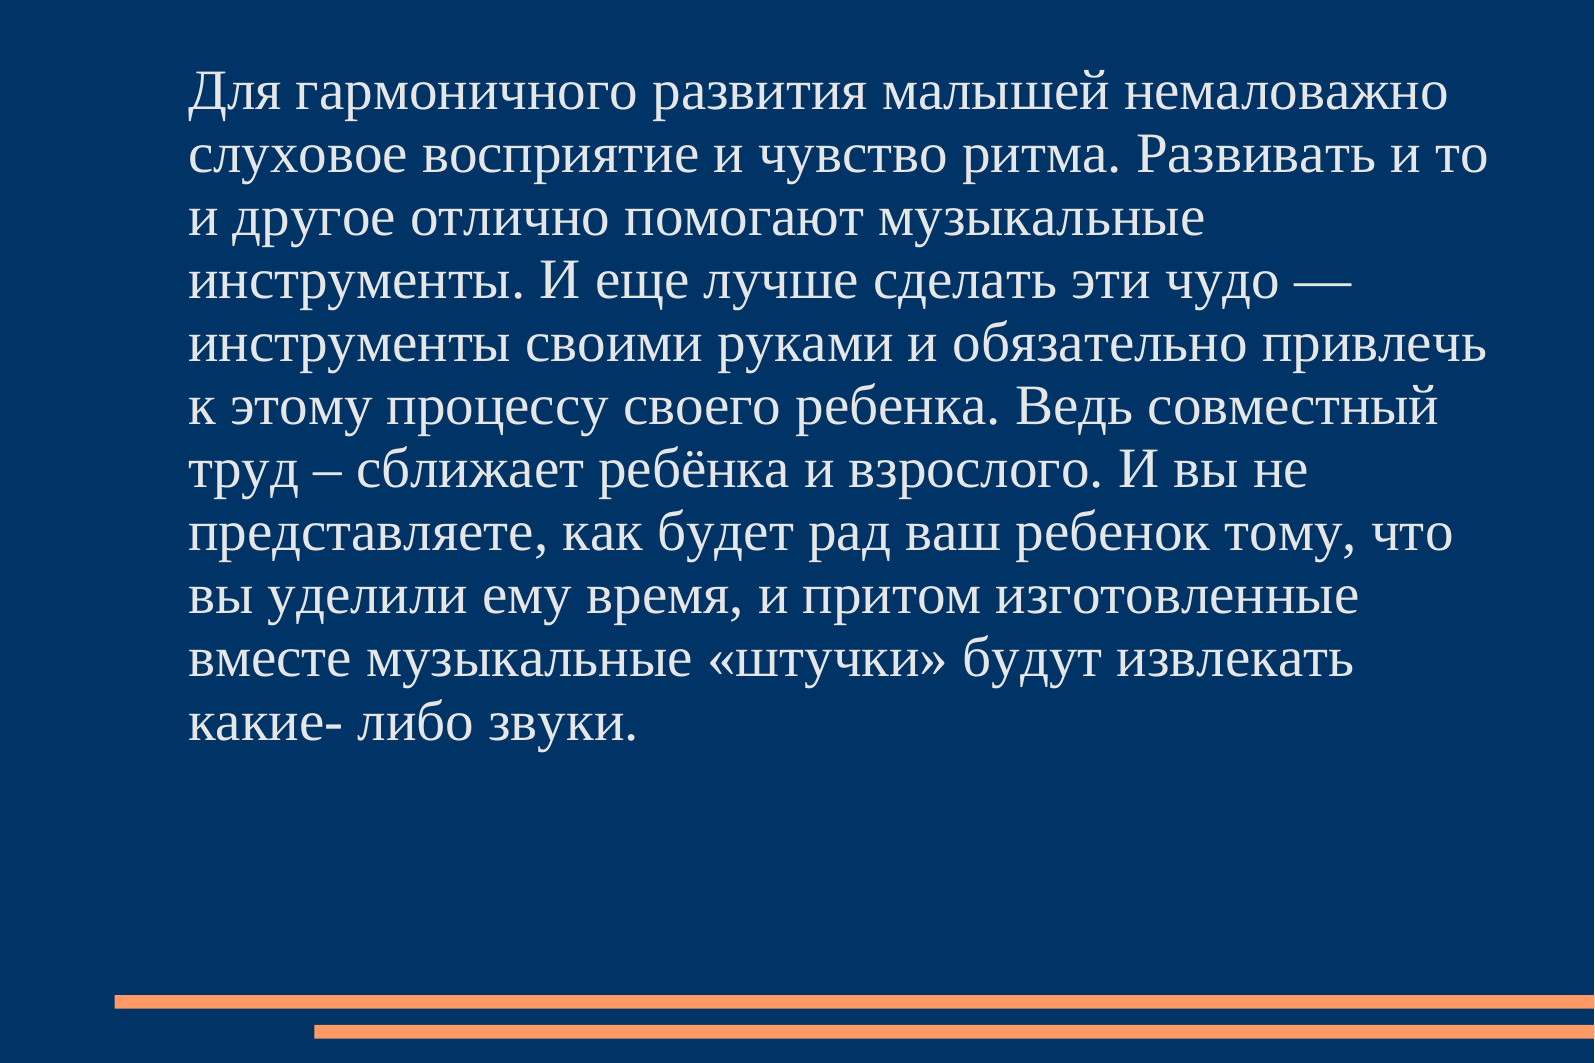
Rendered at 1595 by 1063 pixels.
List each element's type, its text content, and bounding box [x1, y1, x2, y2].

list Для гармоничного развития малышей немаловажно слуховое восприятие и чувство ритма. Развивать и то и другое отлично помогают музыкальные инструменты. И еще лучше сделать эти чудо — инструменты своими руками и обязательно привлечь к этому процессу своего ребенка. Ведь совместный труд – сближает ребёнка и взрослого. И вы не представляете, как будет рад ваш ребенок тому, что вы уделили ему время, и притом изготовленные вместе музыкальные «штучки» будут извлекать какие- либо звуки. [117, 59, 1505, 981]
